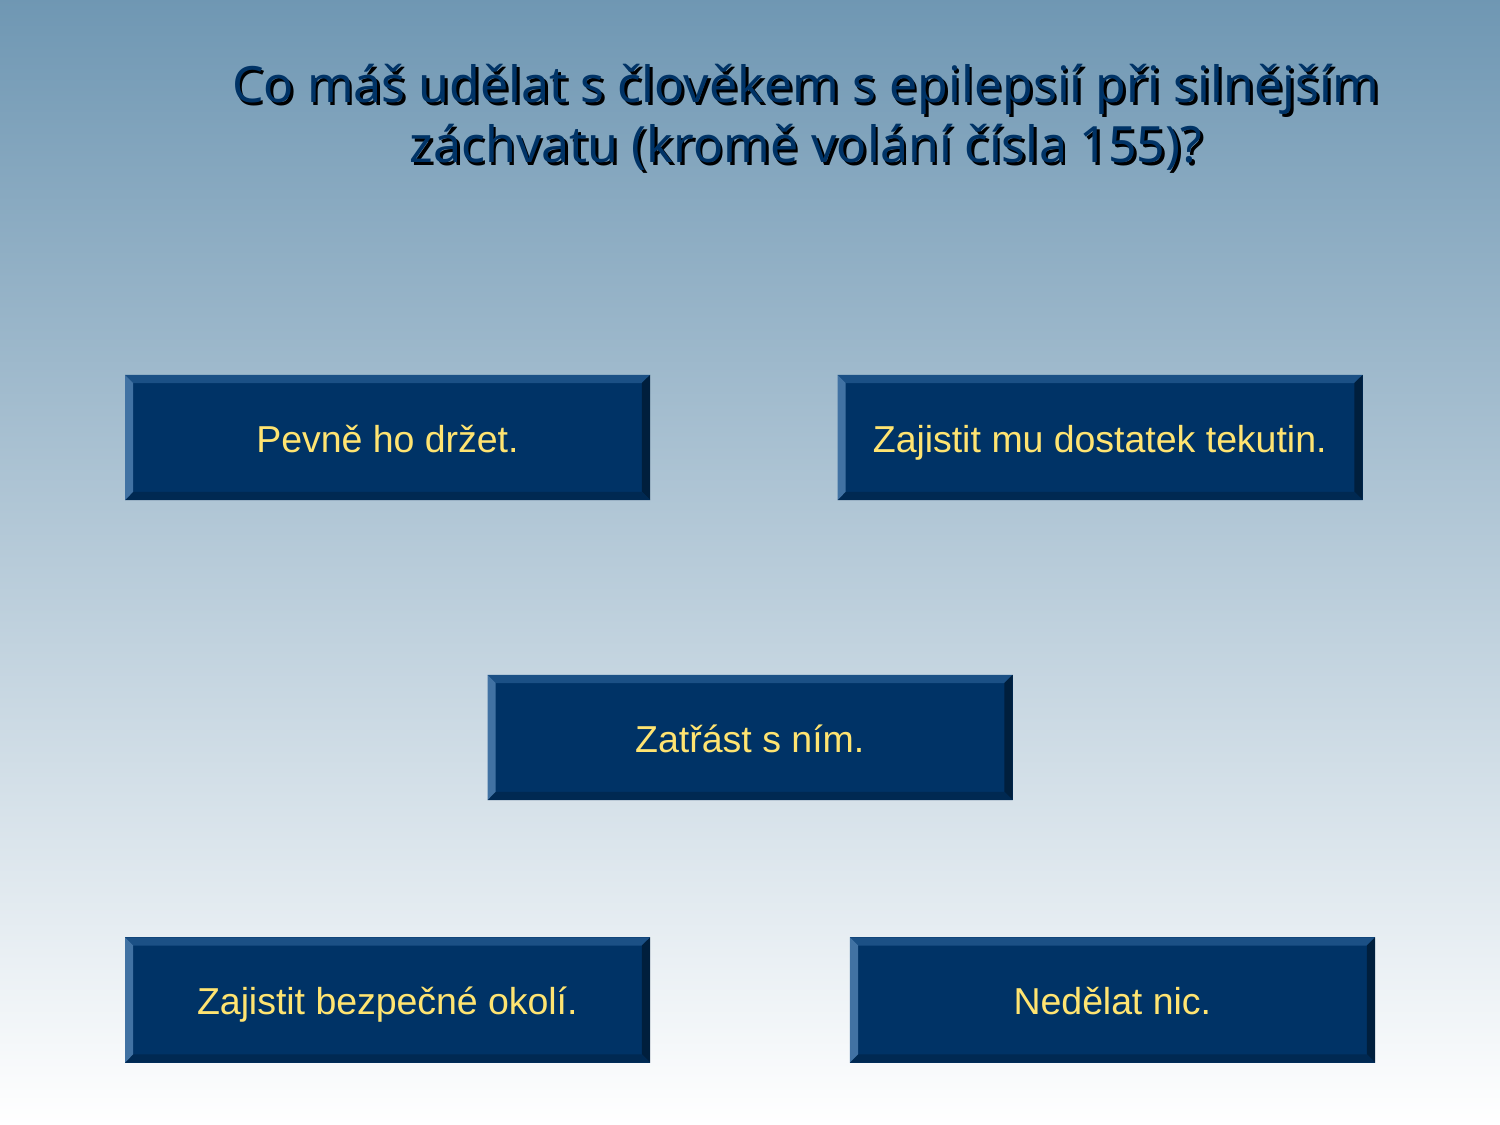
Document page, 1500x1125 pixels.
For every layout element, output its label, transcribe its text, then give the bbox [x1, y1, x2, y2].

text_box Nedělat nic. [859, 946, 1366, 1054]
title Co máš udělat s člověkem s epilepsií při silnějším záchvatu (kromě volání čísla 155)? [199, 24, 1413, 201]
text_box Pevně ho držet. [134, 384, 641, 491]
text_box Zatřást s ním. [496, 684, 1004, 791]
text_box Zajistit mu dostatek tekutin. [846, 384, 1354, 491]
text_box Zajistit bezpečné okolí. [134, 946, 641, 1054]
